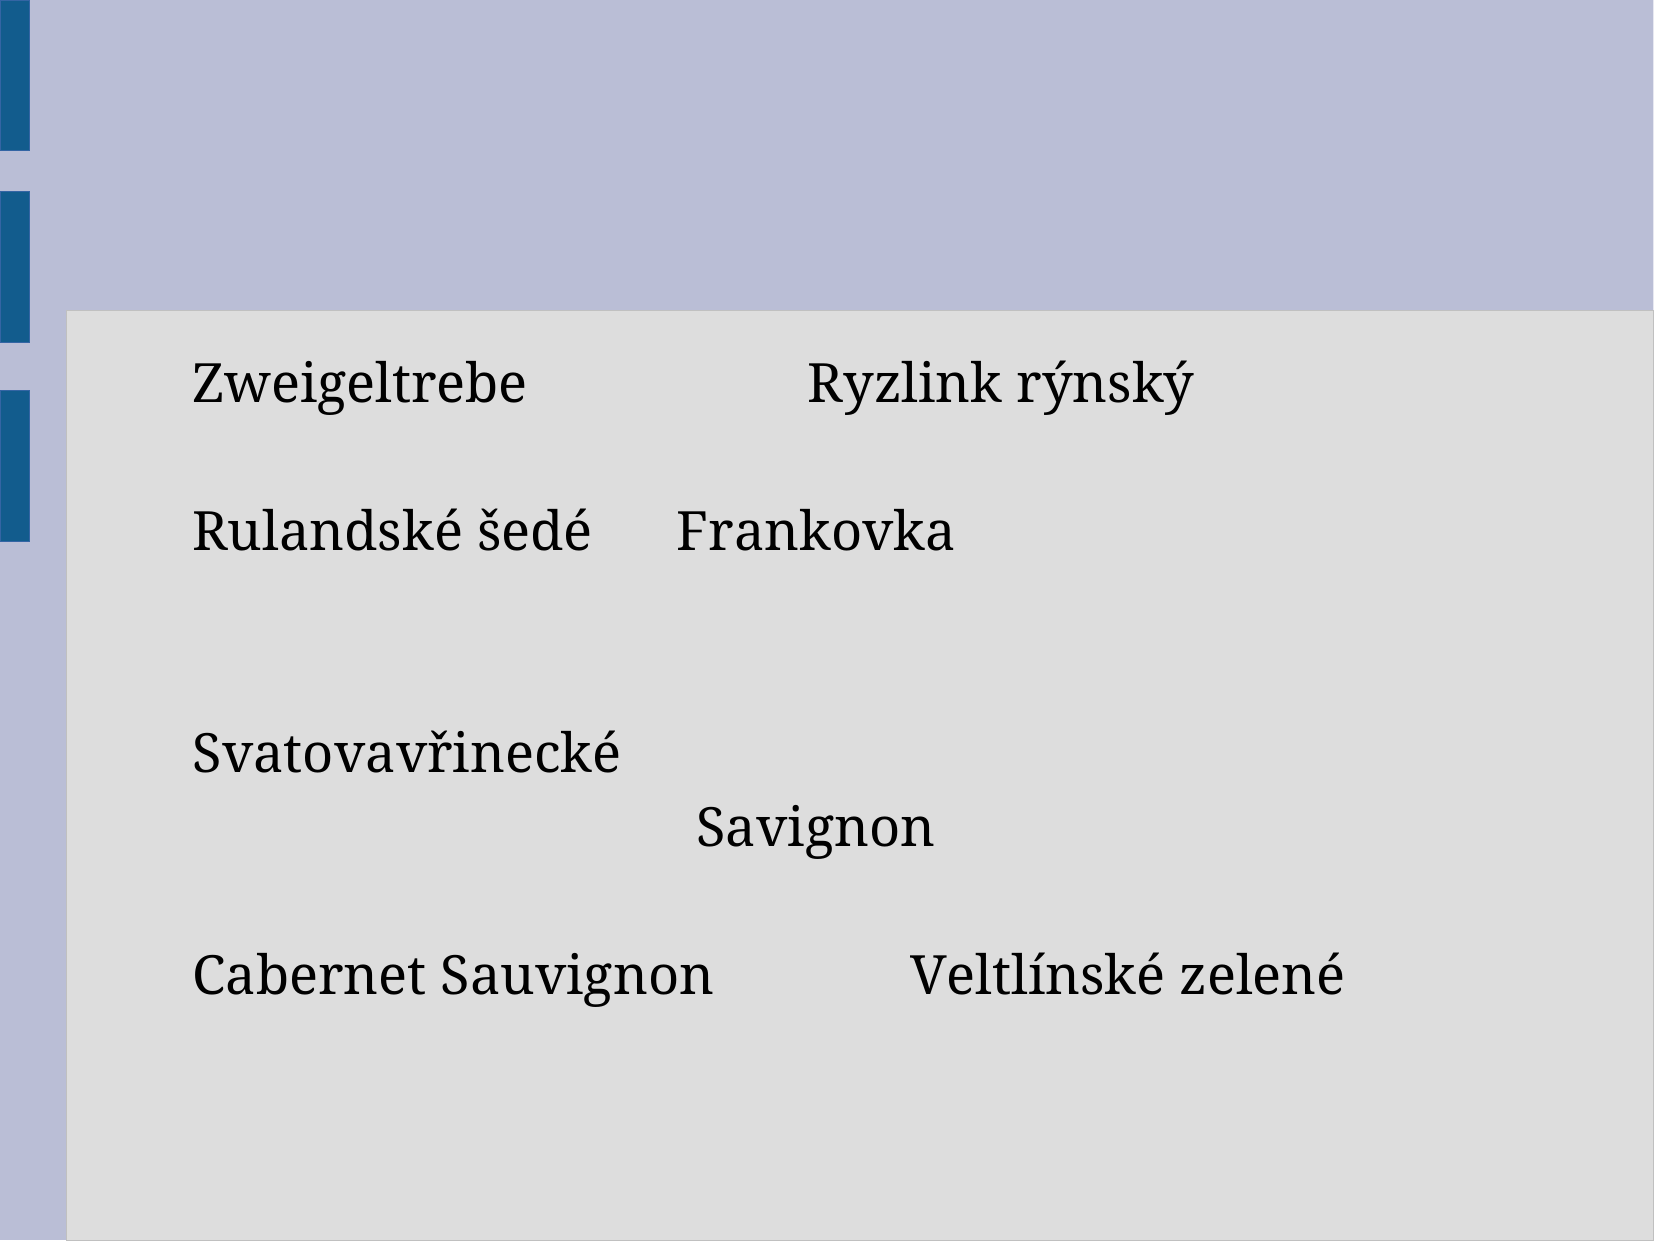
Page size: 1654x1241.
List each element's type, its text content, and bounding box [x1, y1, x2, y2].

list Zweigeltrebe Ryzlink rýnský Rulandské šedé Frankovka Svatovavřinecké Savignon Cabernet Sauvignon Veltlínské zelené [121, 344, 1534, 1127]
